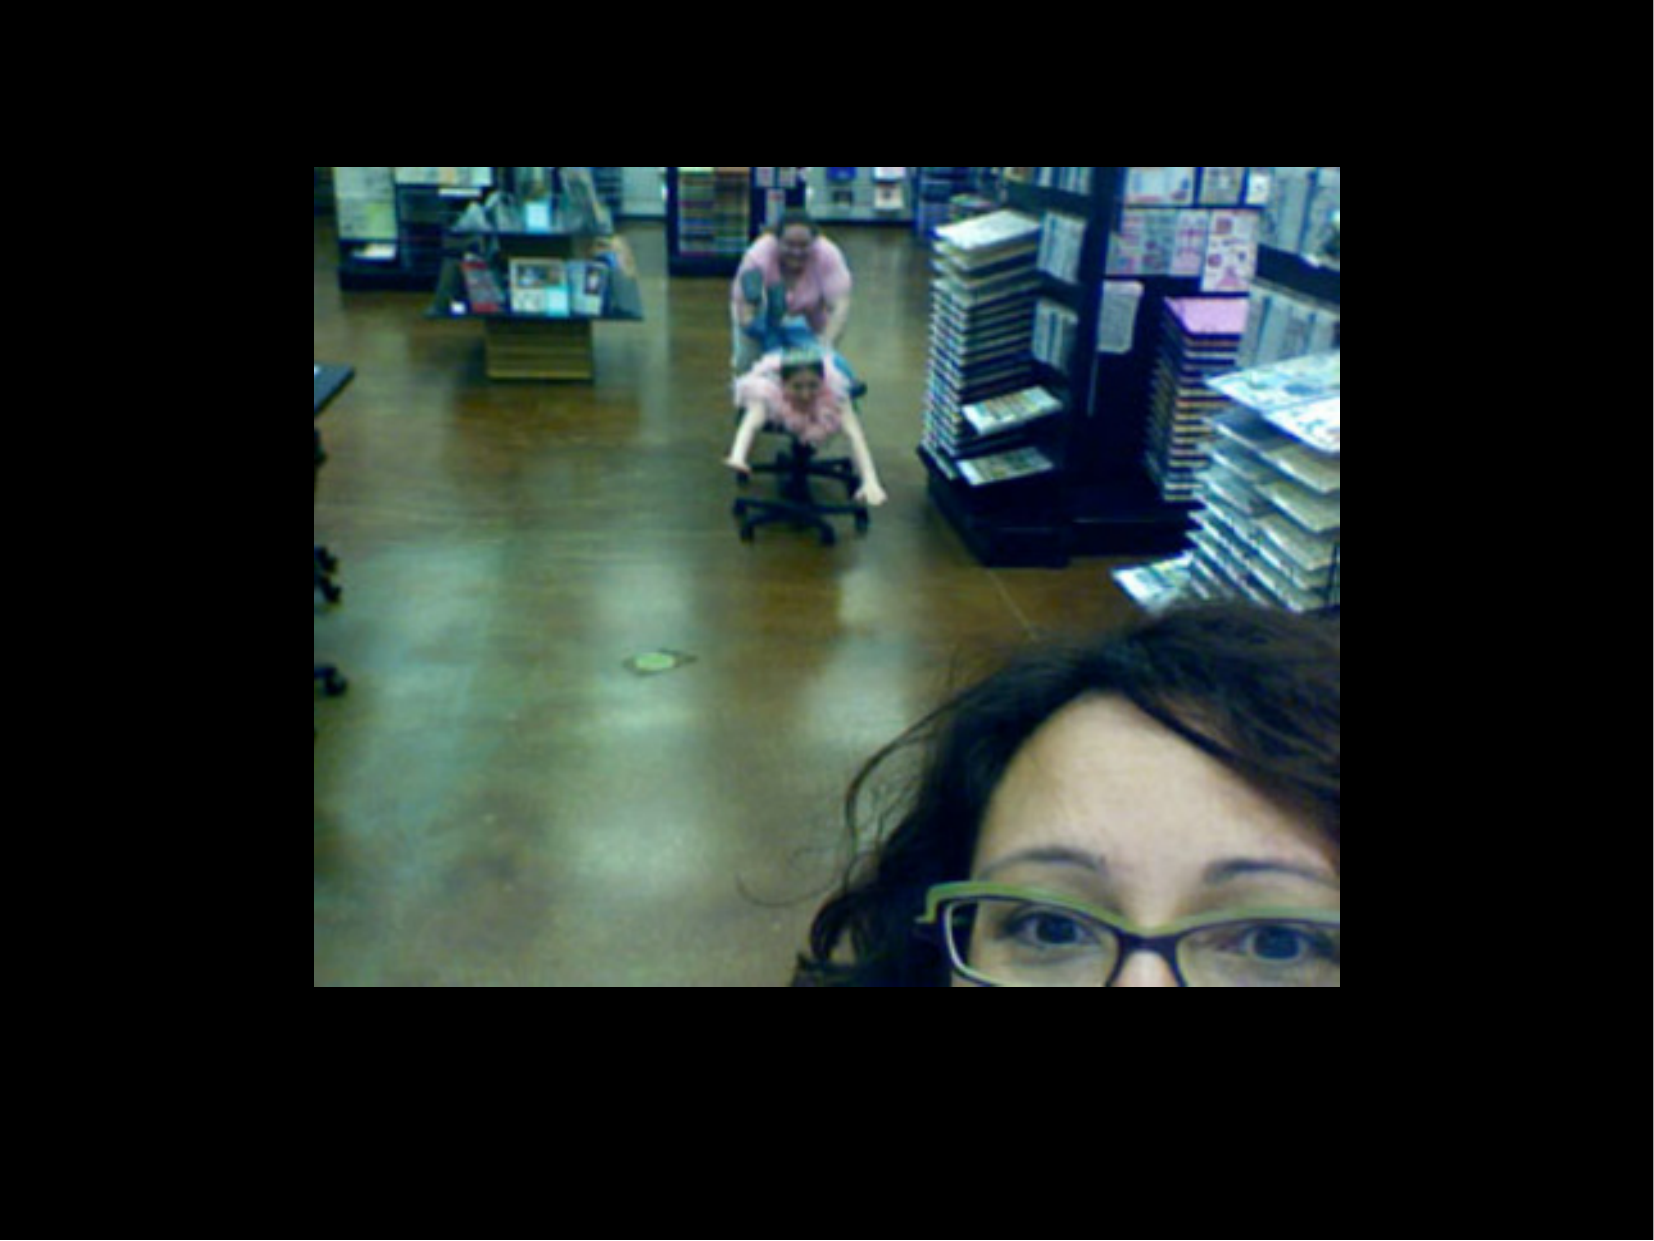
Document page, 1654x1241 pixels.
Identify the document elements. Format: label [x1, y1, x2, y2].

picture [314, 167, 1340, 987]
